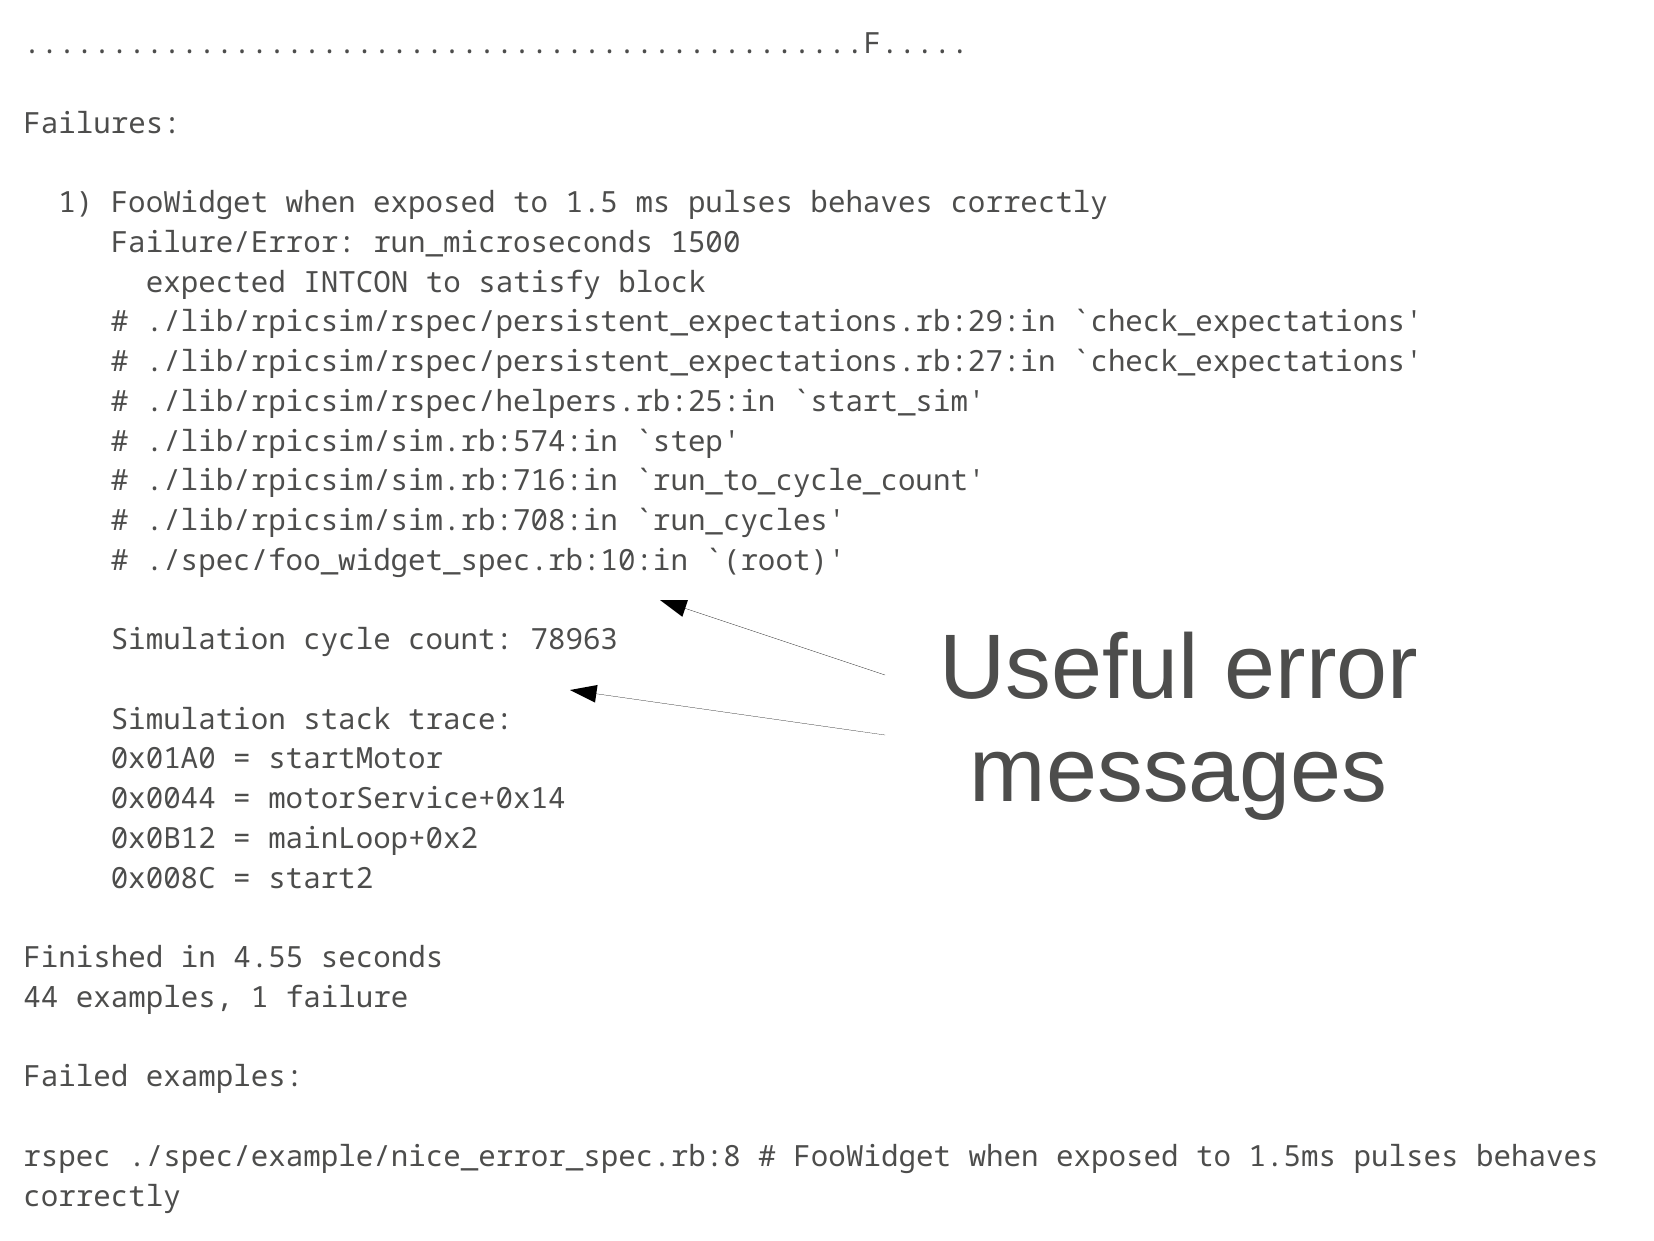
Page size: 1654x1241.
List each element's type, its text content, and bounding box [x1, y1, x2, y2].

text_box ................................................F..... Failures: 1) FooWidget when exposed to 1.5 ms pulses behaves correctly Failure/Error: run_microseconds 1500 expected INTCON to satisfy block # ./lib/rpicsim/rspec/persistent_expectations.rb:29:in `check_expectations' # ./lib/rpicsim/rspec/persistent_expectations.rb:27:in `check_expectations' # ./lib/rpicsim/rspec/helpers.rb:25:in `start_sim' # ./lib/rpicsim/sim.rb:574:in `step' # ./lib/rpicsim/sim.rb:716:in `run_to_cycle_count' # ./lib/rpicsim/sim.rb:708:in `run_cycles' # ./spec/foo_widget_spec.rb:10:in `(root)' Simulation cycle count: 78963 Simulation stack trace: 0x01A0 = startMotor 0x0044 = motorService+0x14 0x0B12 = mainLoop+0x2 0x008C = start2 Finished in 4.55 seconds 44 examples, 1 failure Failed examples: rspec ./spec/example/nice_error_spec.rb:8 # FooWidget when exposed to 1.5ms pulses behaves correctly [8, 15, 1621, 1156]
